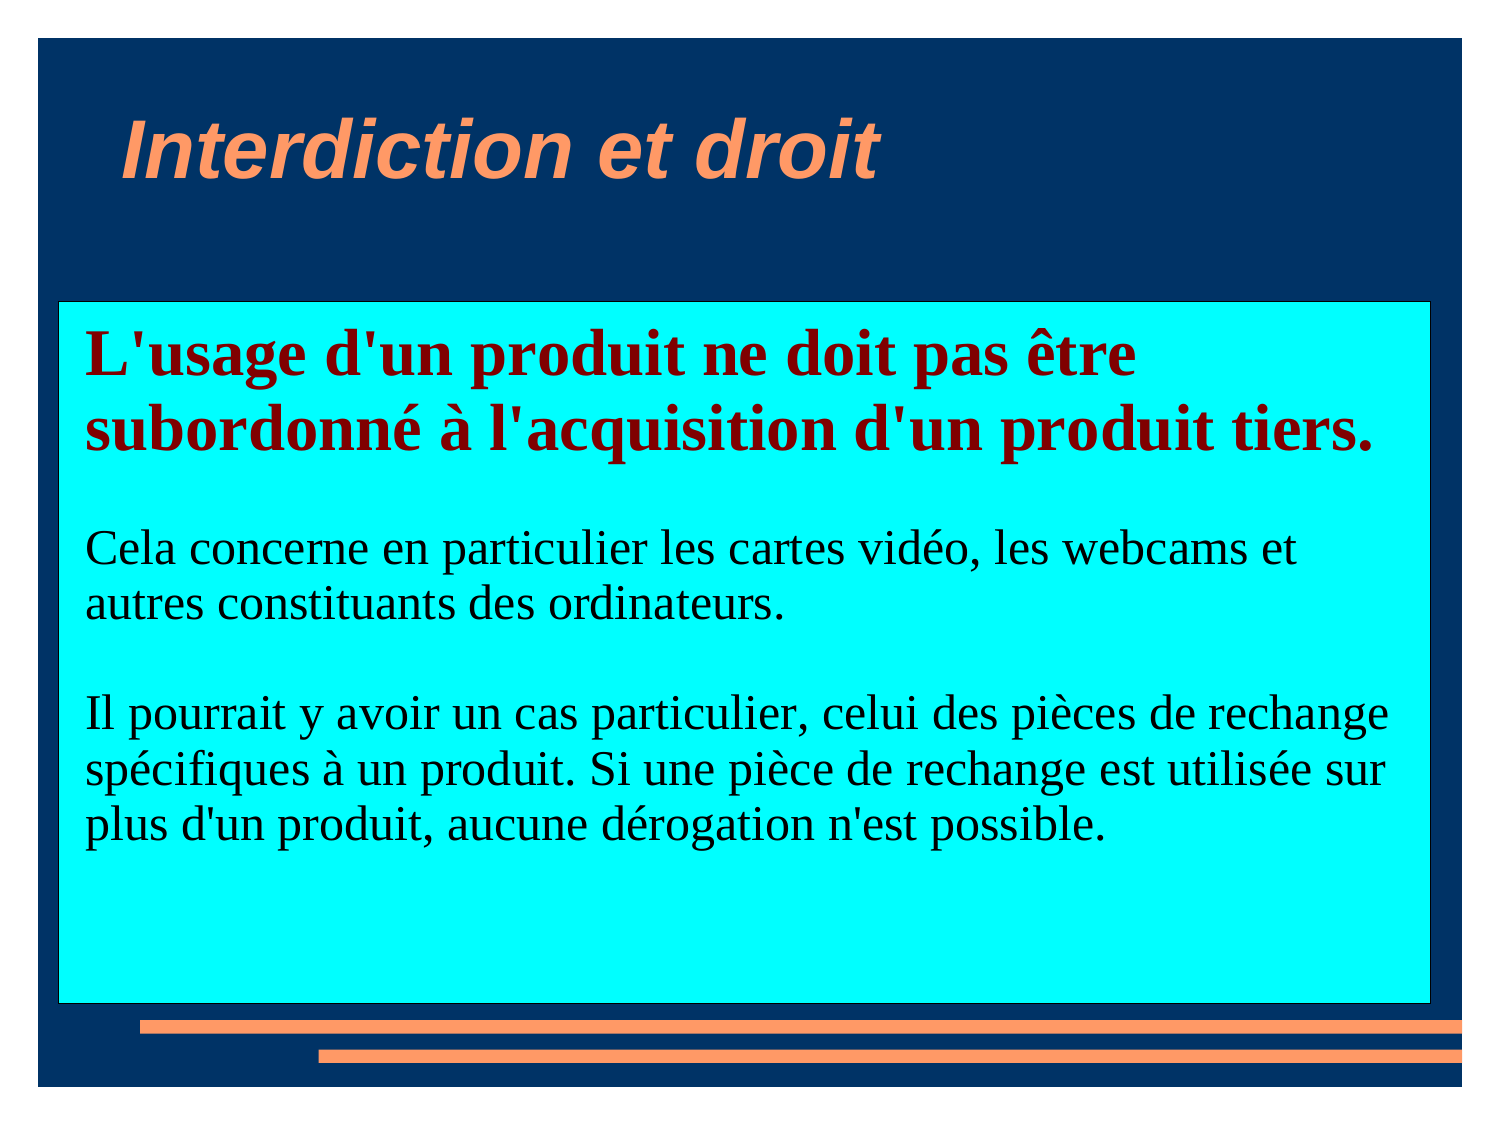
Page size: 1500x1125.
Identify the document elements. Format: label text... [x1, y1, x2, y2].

text_box [58, 301, 1431, 1004]
title Interdiction et droit [121, 46, 1500, 254]
text_box L'usage d'un produit ne doit pas être subordonné à l'acquisition d'un produit tiers. Cela concerne en particulier les cartes vidéo, les webcams et autres constituants des ordinateurs. Il pourrait y avoir un cas particulier, celui des pièces de rechange spécifiques à un produit. Si une pièce de rechange est utilisée sur plus d'un produit, aucune dérogation n'est possible. [85, 316, 1405, 952]
